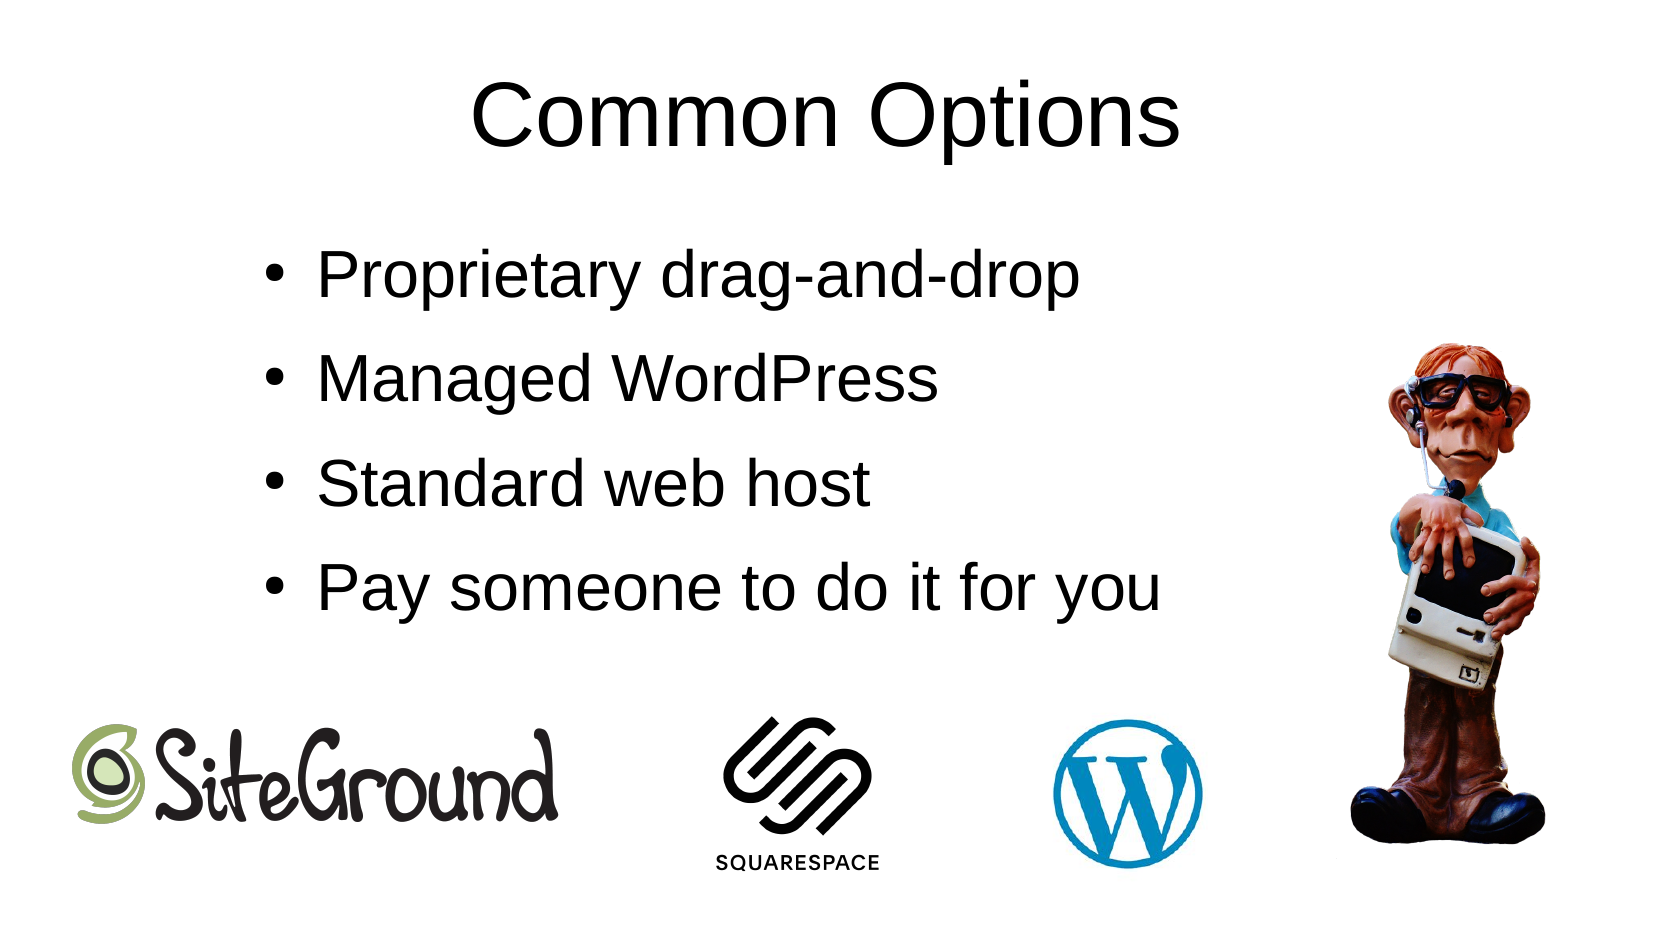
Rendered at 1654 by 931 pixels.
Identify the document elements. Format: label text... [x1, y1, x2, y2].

picture [643, 660, 1318, 927]
list Proprietary drag-and-drop Managed WordPress Standard web host Pay someone to do it for you [245, 236, 1408, 777]
title Common Options [82, 37, 1571, 193]
picture [67, 712, 563, 835]
picture [1336, 299, 1571, 897]
